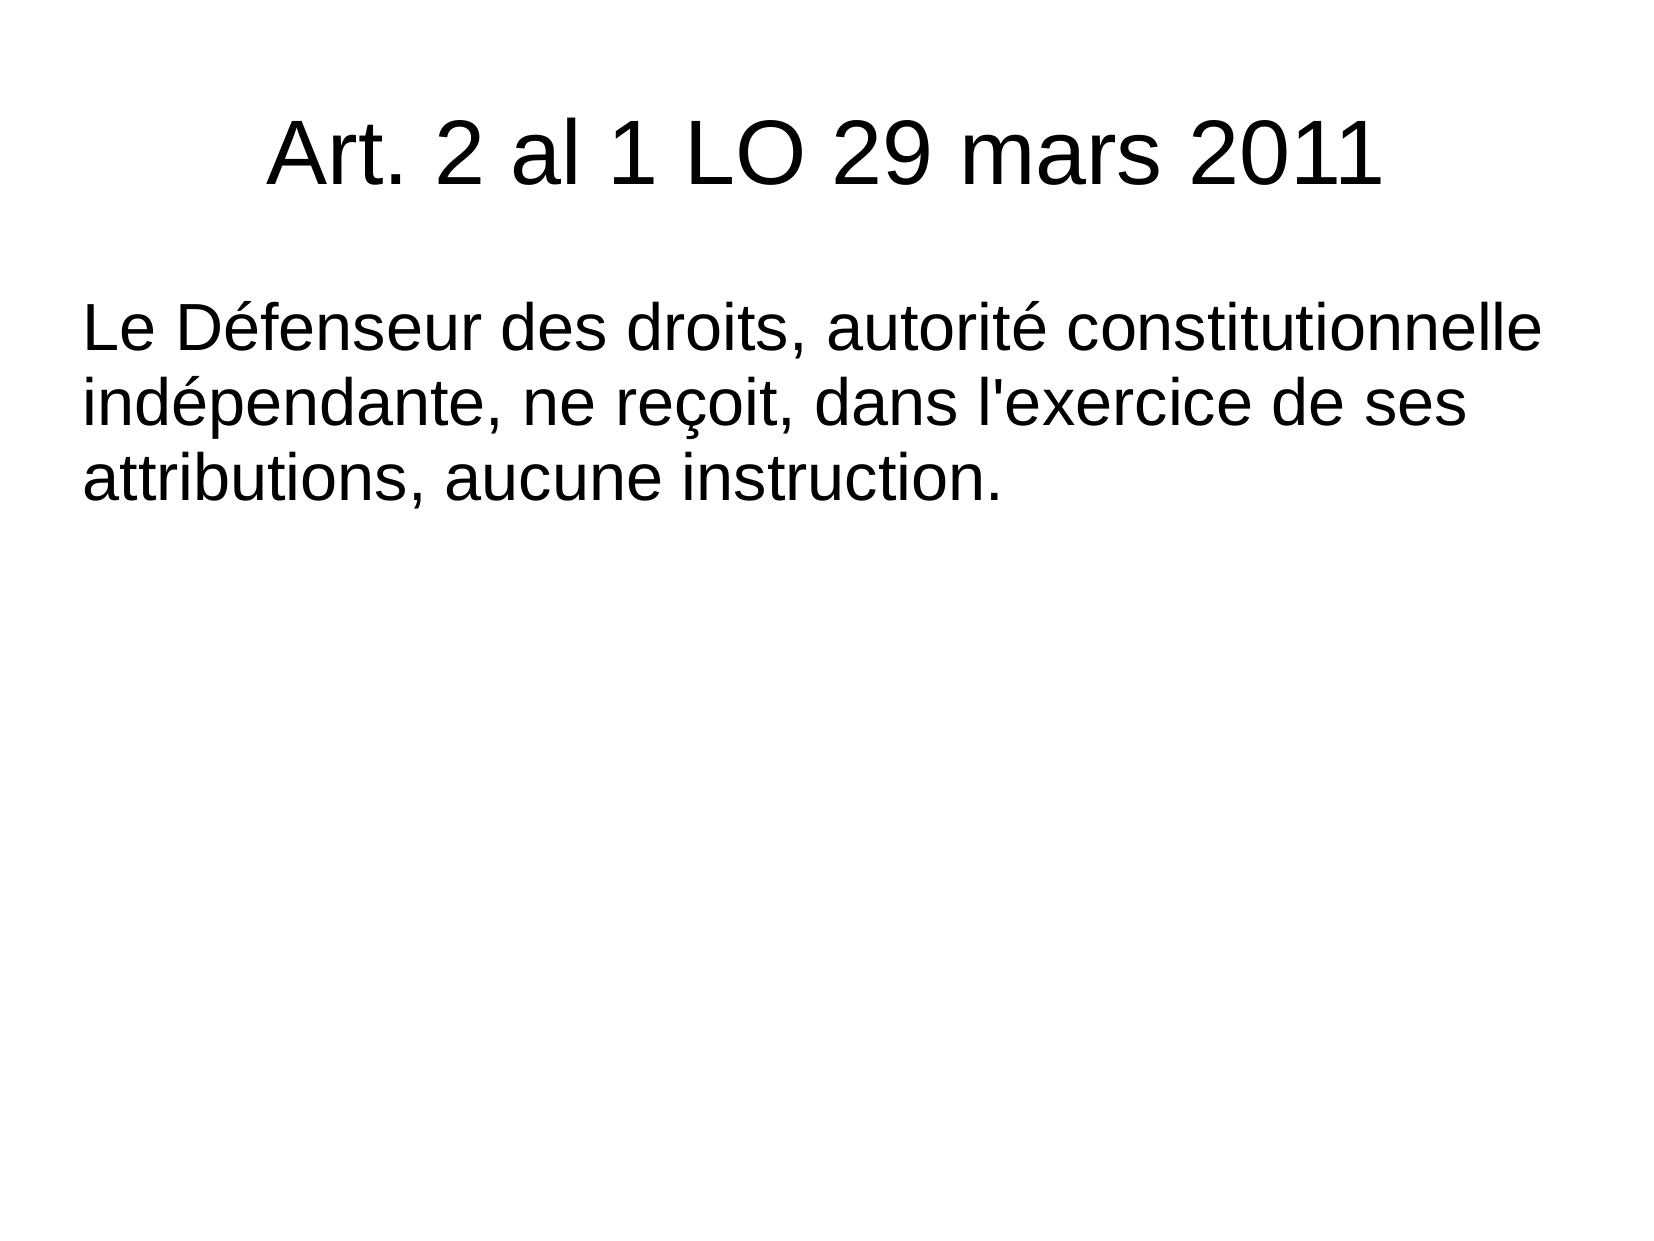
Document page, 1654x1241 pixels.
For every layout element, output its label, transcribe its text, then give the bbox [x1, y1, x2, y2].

title Art. 2 al 1 LO 29 mars 2011 [82, 49, 1571, 257]
list Le Défenseur des droits, autorité constitutionnelle indépendante, ne reçoit, dans l'exercice de ses attributions, aucune instruction. [82, 290, 1571, 1010]
